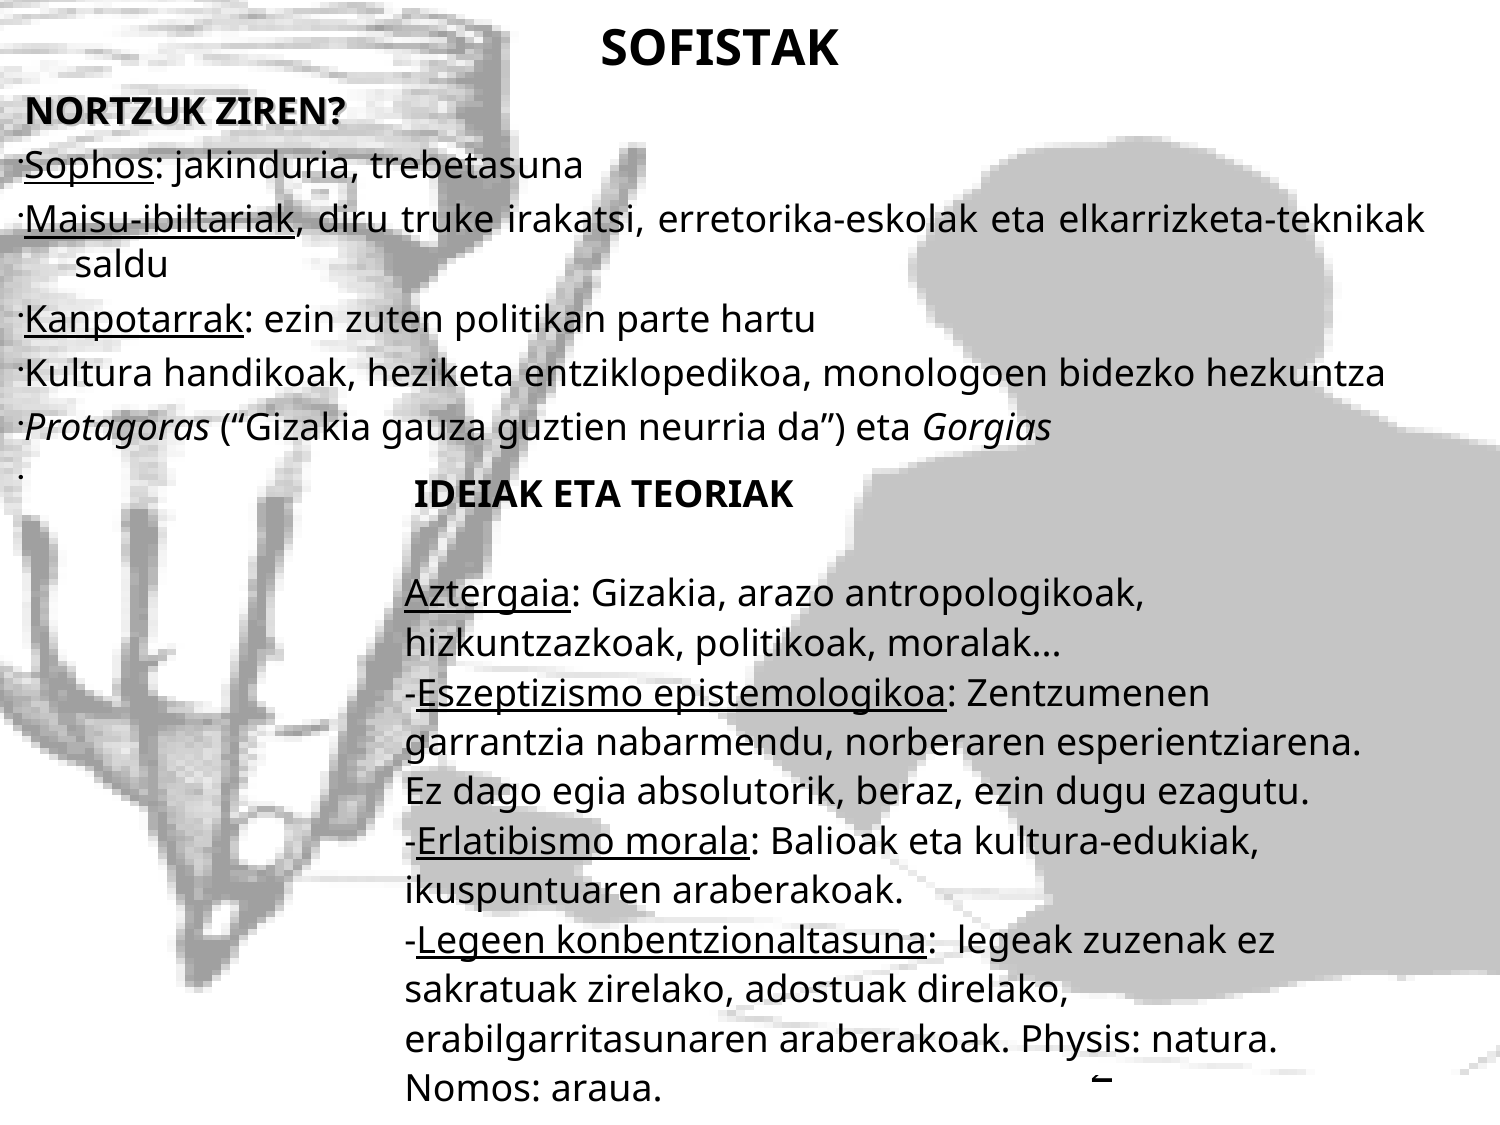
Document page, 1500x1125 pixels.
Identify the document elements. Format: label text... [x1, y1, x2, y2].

picture [0, 0, 1500, 1075]
list NORTZUK ZIREN? Sophos: jakinduria, trebetasuna Maisu-ibiltariak, diru truke irakatsi, erretorika-eskolak eta elkarrizketa-teknikak saldu Kanpotarrak: ezin zuten politikan parte hartu Kultura handikoak, heziketa entziklopedikoa, monologoen bidezko hezkuntza Protagoras (“Gizakia gauza guztien neurria da”) eta Gorgias [3, 79, 1441, 697]
text_box IDEIAK ETA TEORIAK Aztergaia: Gizakia, arazo antropologikoak, hizkuntzazkoak, politikoak, moralak... -Eszeptizismo epistemologikoa: Zentzumenen garrantzia nabarmendu, norberaren esperientziarena. Ez dago egia absolutorik, beraz, ezin dugu ezagutu. -Erlatibismo morala: Balioak eta kultura-edukiak, ikuspuntuaren araberakoak. -Legeen konbentzionaltasuna: legeak zuzenak ez sakratuak zirelako, adostuak direlako, erabilgarritasunaren araberakoak. Physis: natura. Nomos: araua. [389, 413, 1391, 1125]
text_box SOFISTAK [585, 7, 854, 83]
